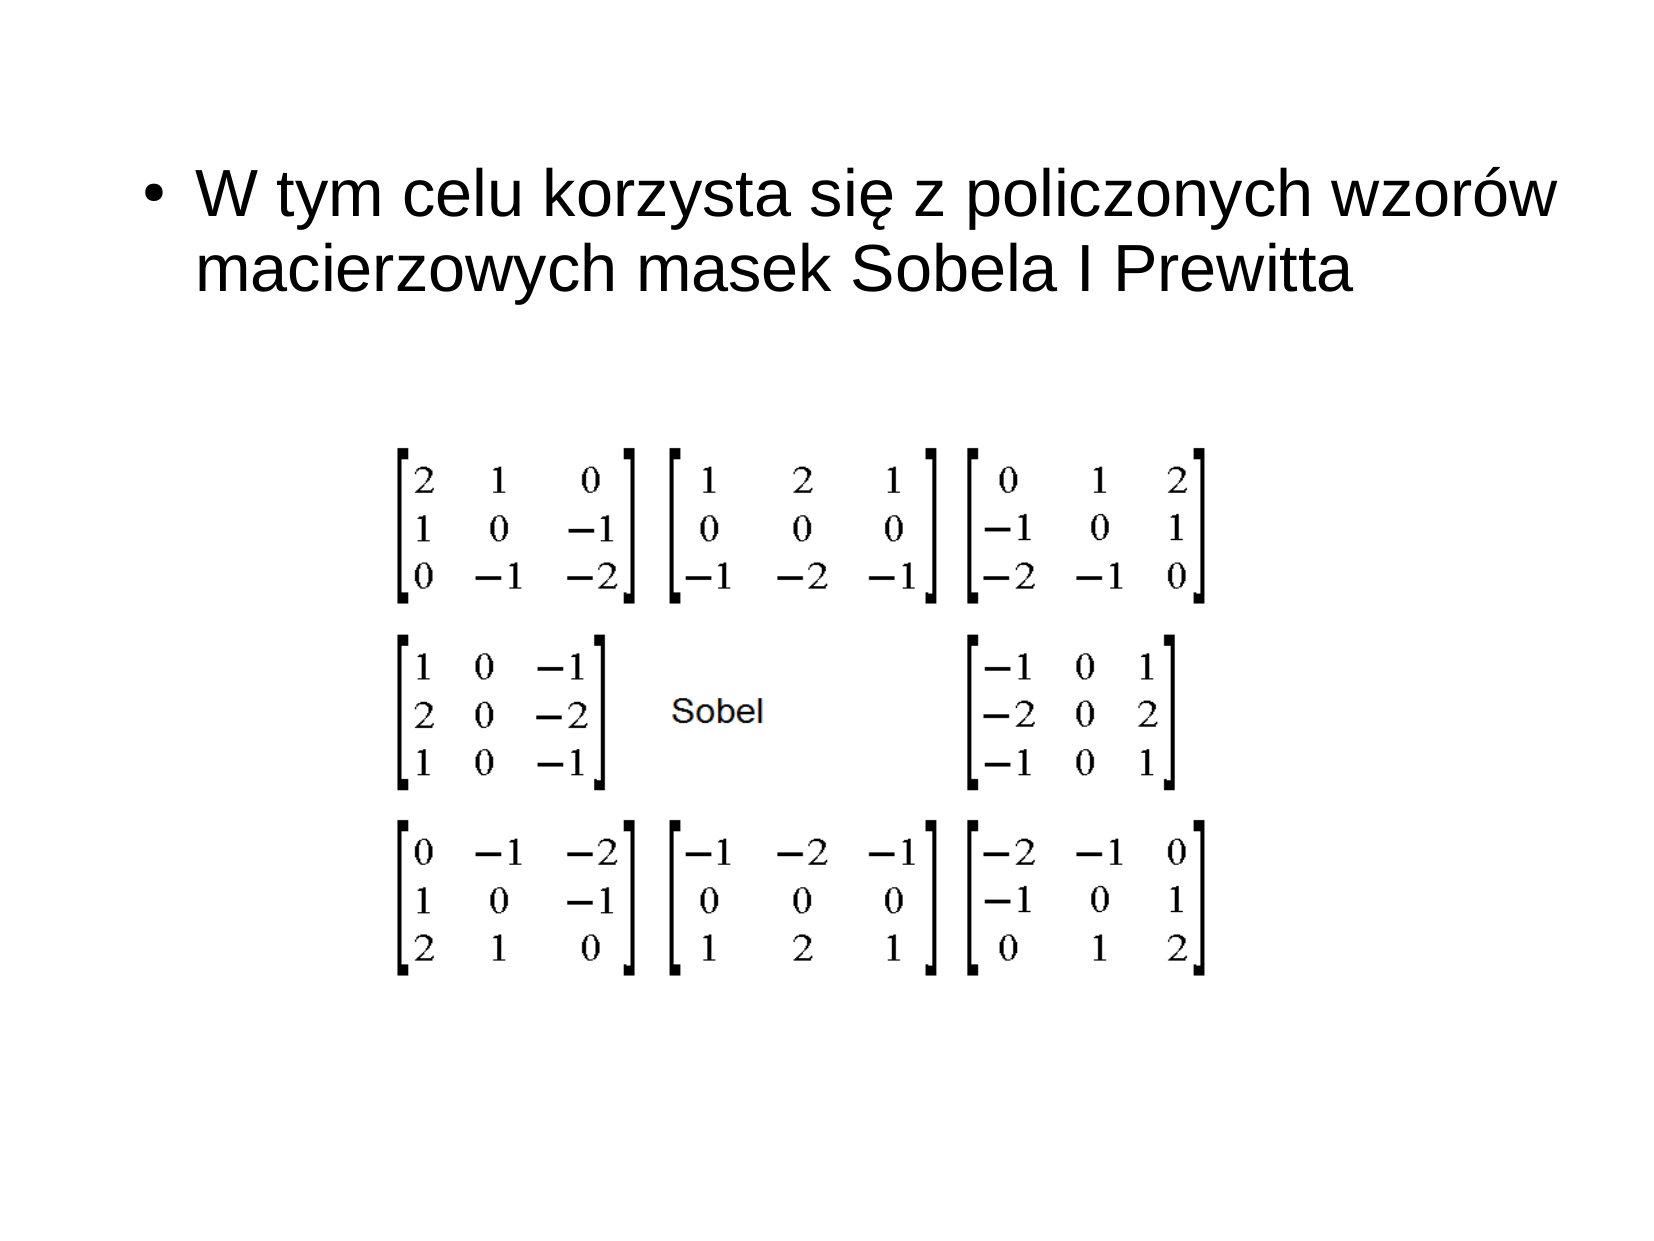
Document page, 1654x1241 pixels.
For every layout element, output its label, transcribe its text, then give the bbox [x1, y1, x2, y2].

picture [337, 432, 1276, 1013]
list W tym celu korzysta się z policzonych wzorów macierzowych masek Sobela I Prewitta [124, 156, 1613, 976]
